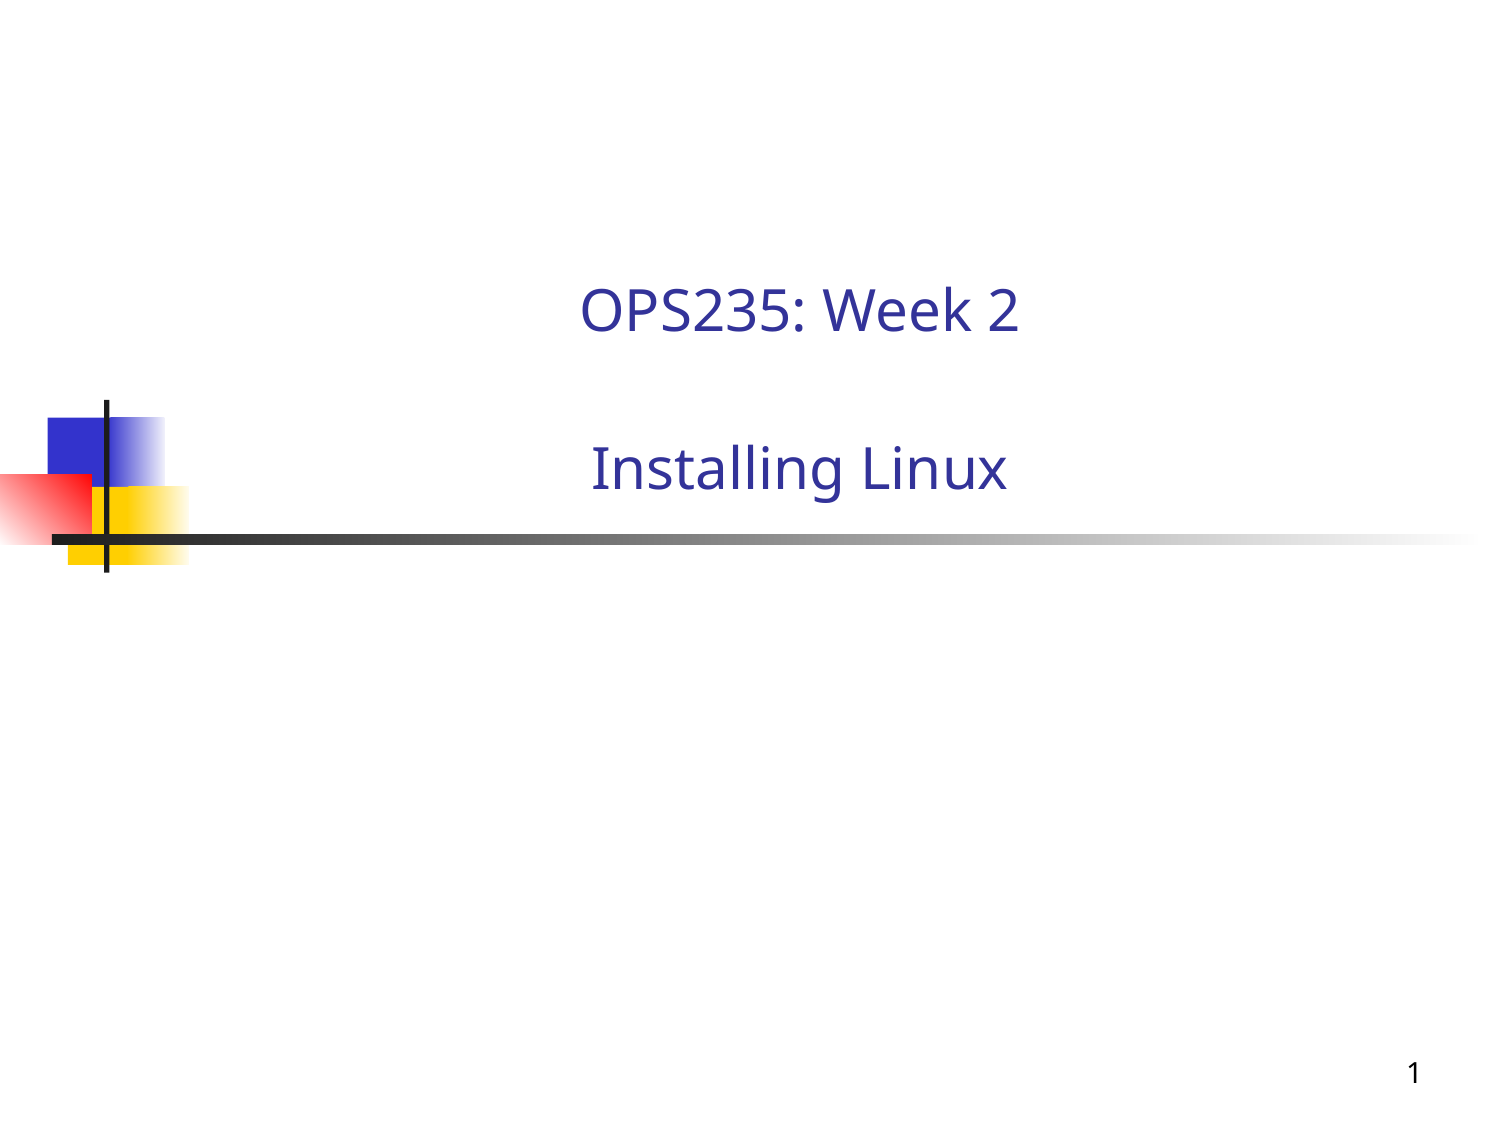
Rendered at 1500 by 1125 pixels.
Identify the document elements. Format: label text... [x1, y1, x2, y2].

title OPS235: Week 2 Installing Linux [162, 259, 1438, 515]
